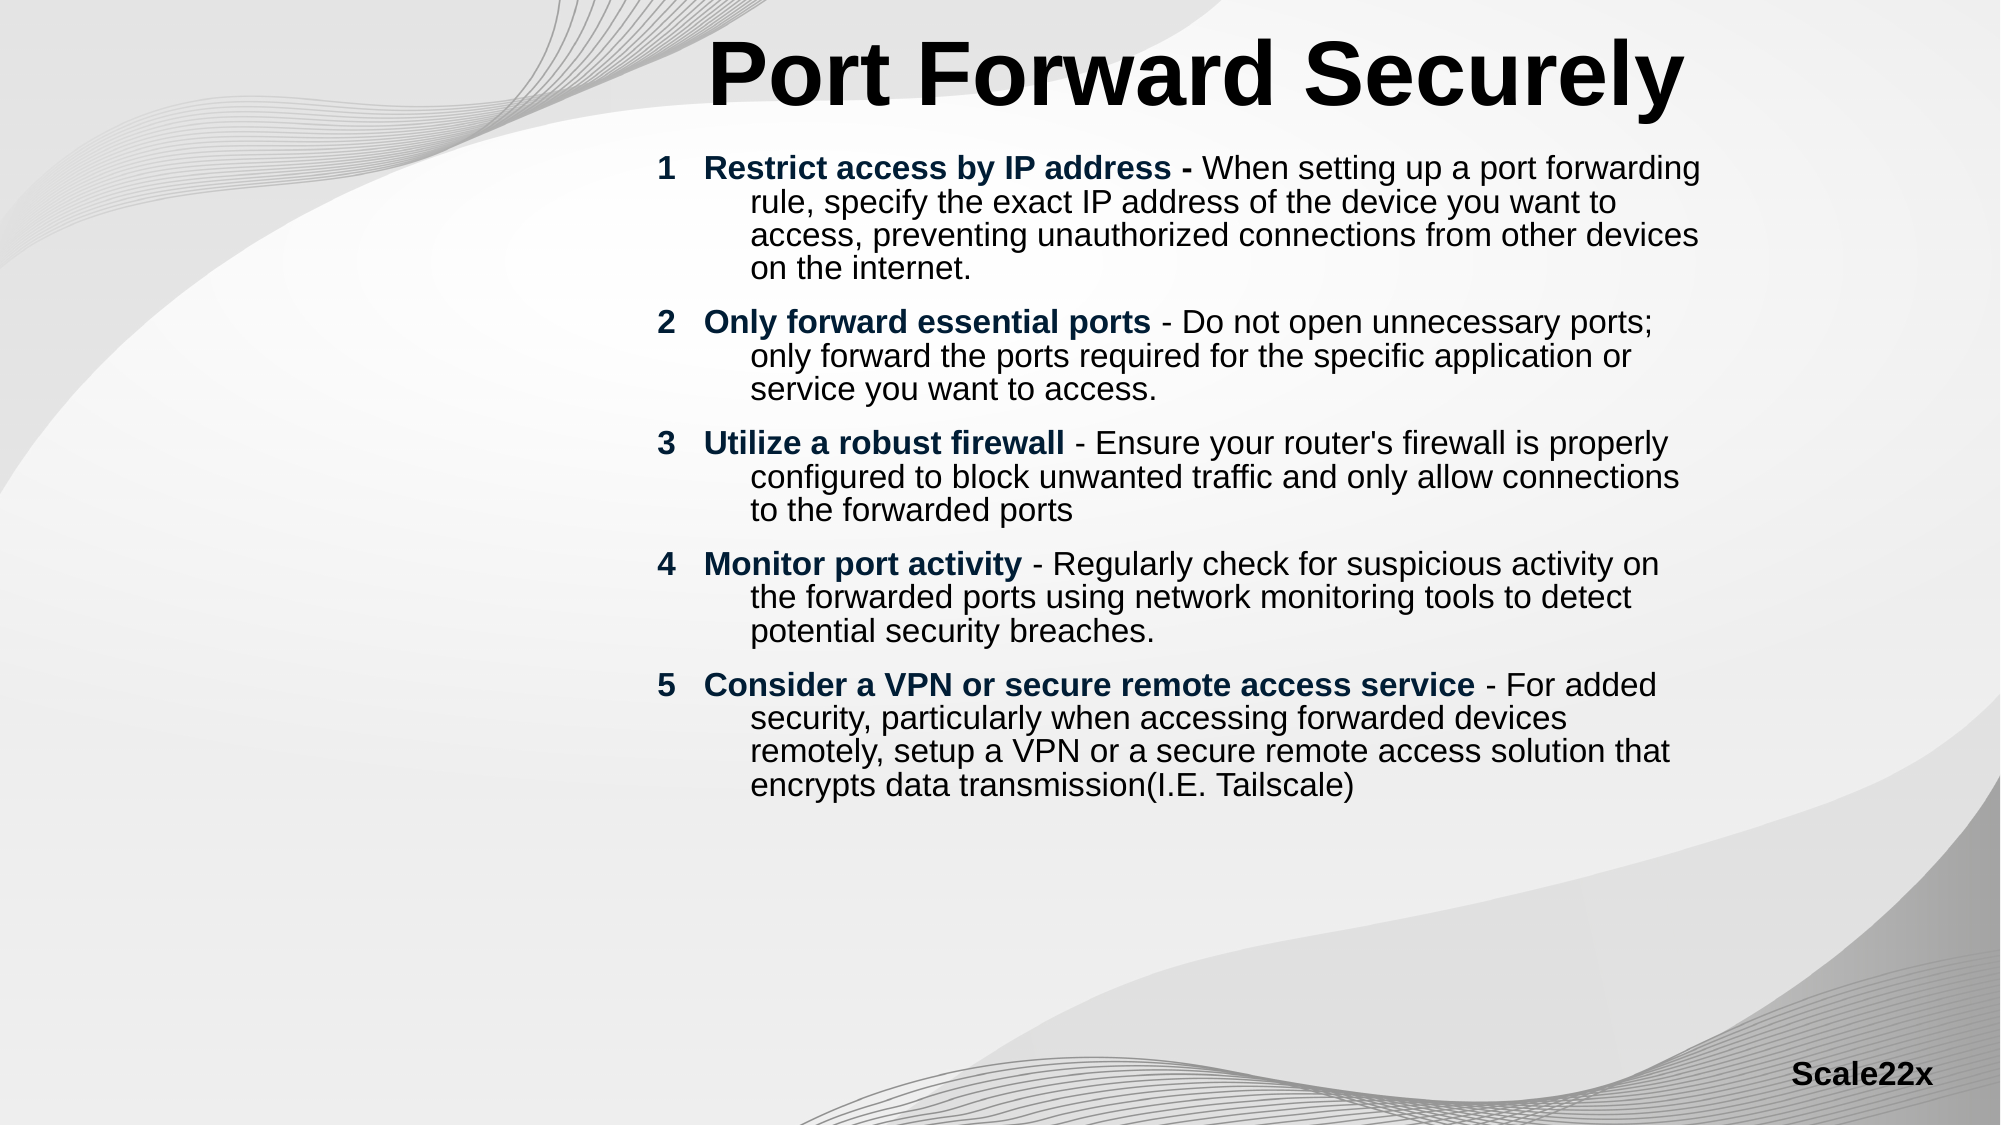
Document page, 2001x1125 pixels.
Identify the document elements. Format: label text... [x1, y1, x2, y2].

list Restrict access by IP address - When setting up a port forwarding rule, specify the exact IP address of the device you want to access, preventing unauthorized connections from other devices on the internet. Only forward essential ports - Do not open unnecessary ports; only forward the ports required for the specific application or service you want to access. Utilize a robust firewall - Ensure your router's firewall is properly configured to block unwanted traffic and only allow connections to the forwarded ports Monitor port activity - Regularly check for suspicious activity on the forwarded ports using network monitoring tools to detect potential security breaches. Consider a VPN or secure remote access service - For added security, particularly when accessing forwarded devices remotely, setup a VPN or a secure remote access solution that encrypts data transmission(I.E. Tailscale) [640, 145, 1727, 1092]
text_box Scale22x [1776, 1047, 1975, 1103]
title Port Forward Securely [600, 0, 1795, 156]
picture [0, 0, 2001, 1125]
